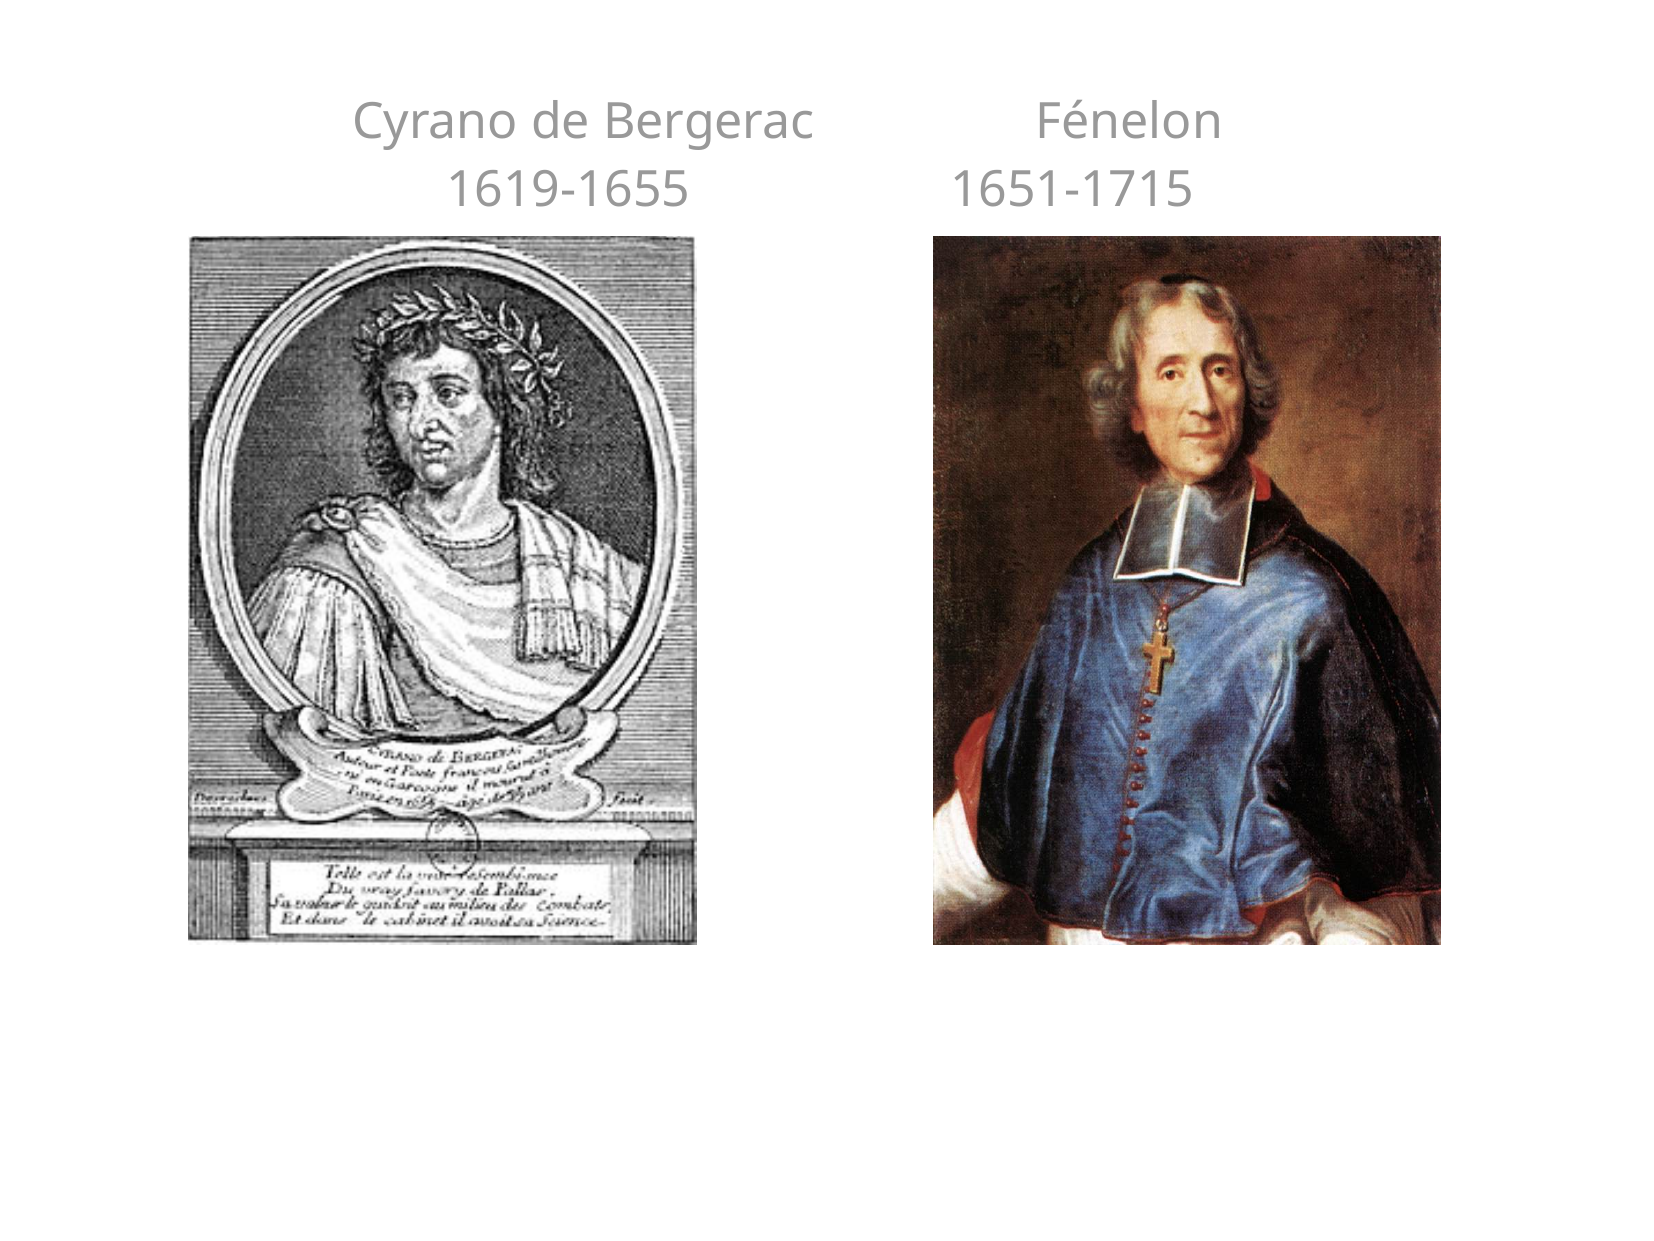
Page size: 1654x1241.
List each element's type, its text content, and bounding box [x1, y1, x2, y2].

title Cyrano de Bergerac Fénelon 1619-1655 1651-1715 [82, 49, 1571, 257]
picture [933, 236, 1441, 945]
picture [188, 236, 697, 945]
